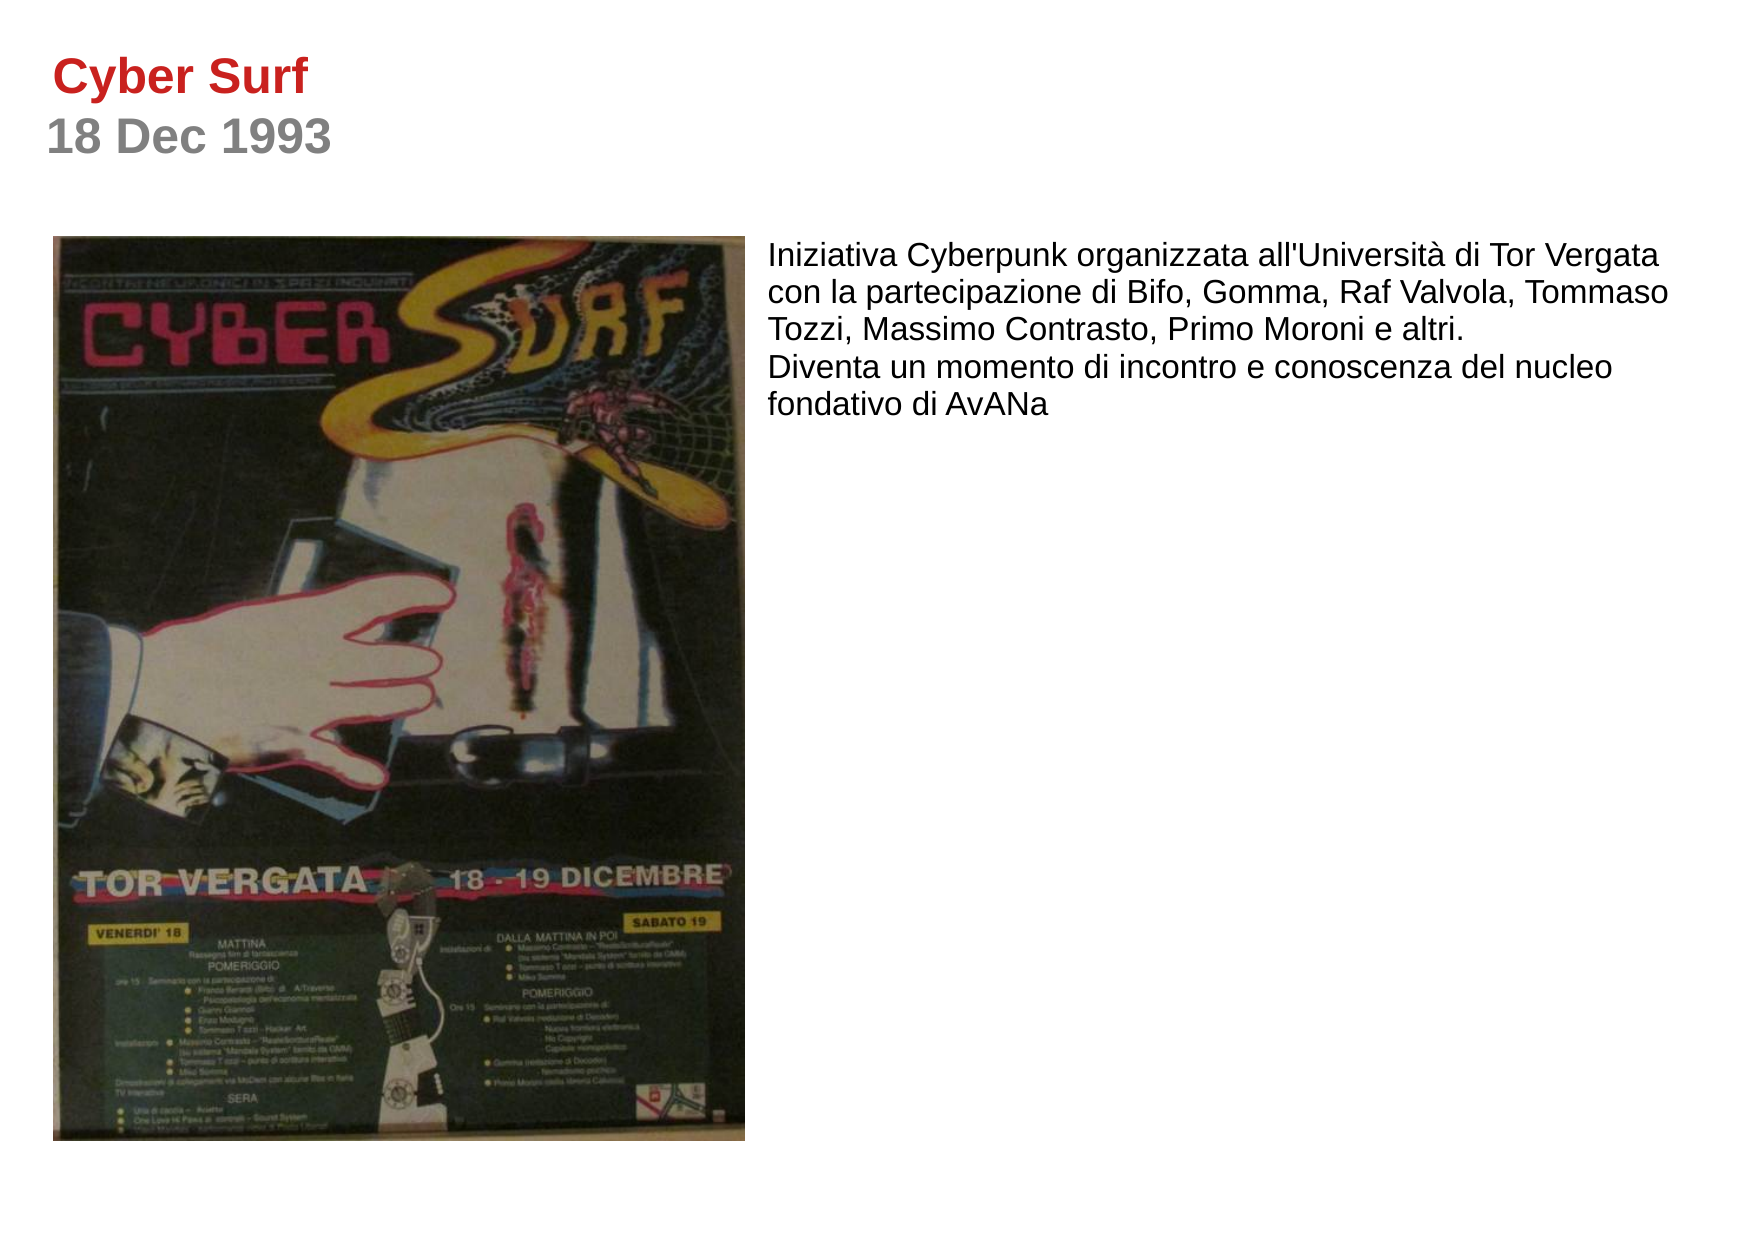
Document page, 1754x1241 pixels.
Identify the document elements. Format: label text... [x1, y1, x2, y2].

picture [53, 236, 745, 1141]
title Cyber Surf [52, 39, 1713, 114]
text_box 18 Dec 1993 [31, 101, 627, 178]
subtitle Iniziativa Cyberpunk organizzata all'Università di Tor Vergata con la partecipazione di Bifo, Gomma, Raf Valvola, Tommaso Tozzi, Massimo Contrasto, Primo Moroni e altri. Diventa un momento di incontro e conoscenza del nucleo fondativo di AvANa [767, 236, 1692, 1182]
